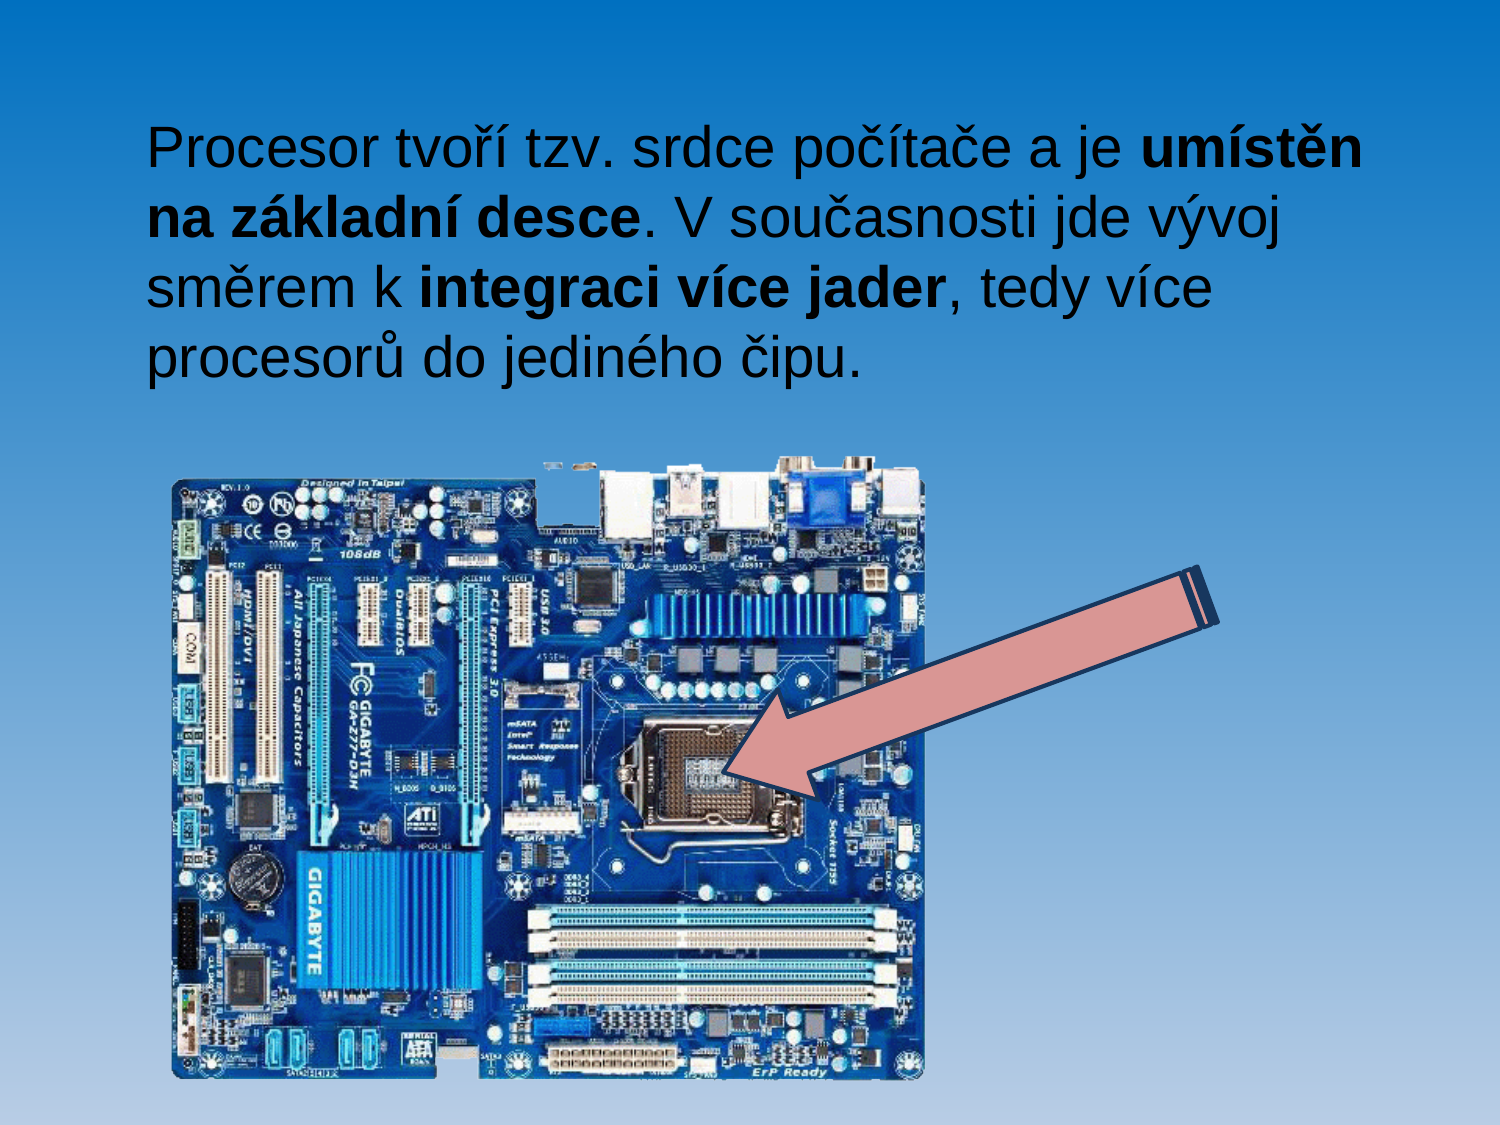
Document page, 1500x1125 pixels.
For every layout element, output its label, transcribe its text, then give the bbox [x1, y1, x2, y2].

text_box [1183, 569, 1211, 628]
list Procesor tvoří tzv. srdce počítače a je umístěn na základní desce. V současnosti jde vývoj směrem k integraci více jader, tedy více procesorů do jediného čipu. [75, 101, 1426, 438]
text_box [1193, 566, 1218, 624]
text_box [723, 572, 1201, 801]
picture [159, 444, 941, 1103]
